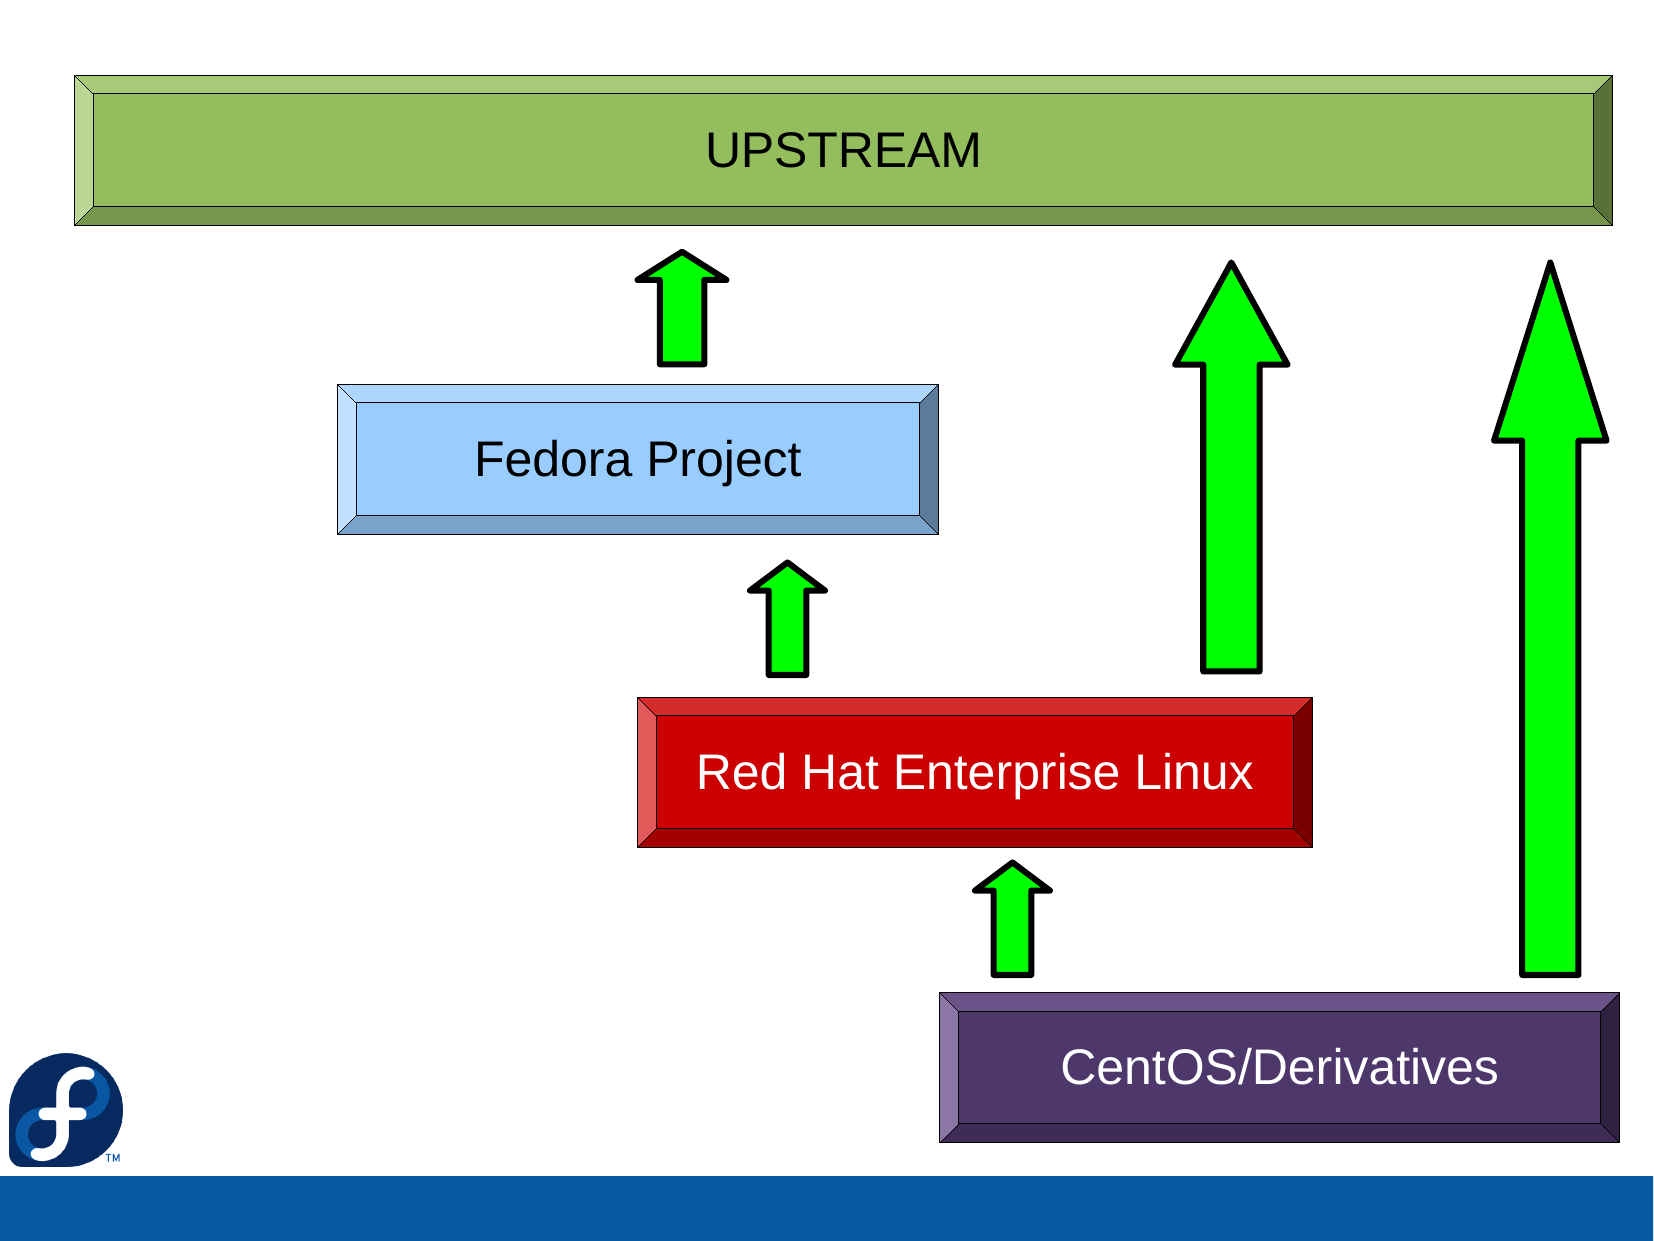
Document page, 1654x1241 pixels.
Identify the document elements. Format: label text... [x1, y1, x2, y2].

text_box Red Hat Enterprise Linux [657, 716, 1293, 828]
text_box [1175, 262, 1288, 672]
picture [9, 1053, 123, 1167]
text_box Fedora Project [357, 403, 919, 515]
text_box [1494, 262, 1607, 976]
text_box [637, 251, 727, 365]
text_box [974, 862, 1051, 976]
text_box UPSTREAM [94, 94, 1593, 206]
picture [0, 1176, 1654, 1241]
text_box [749, 562, 826, 676]
text_box CentOS/Derivatives [959, 1012, 1600, 1123]
